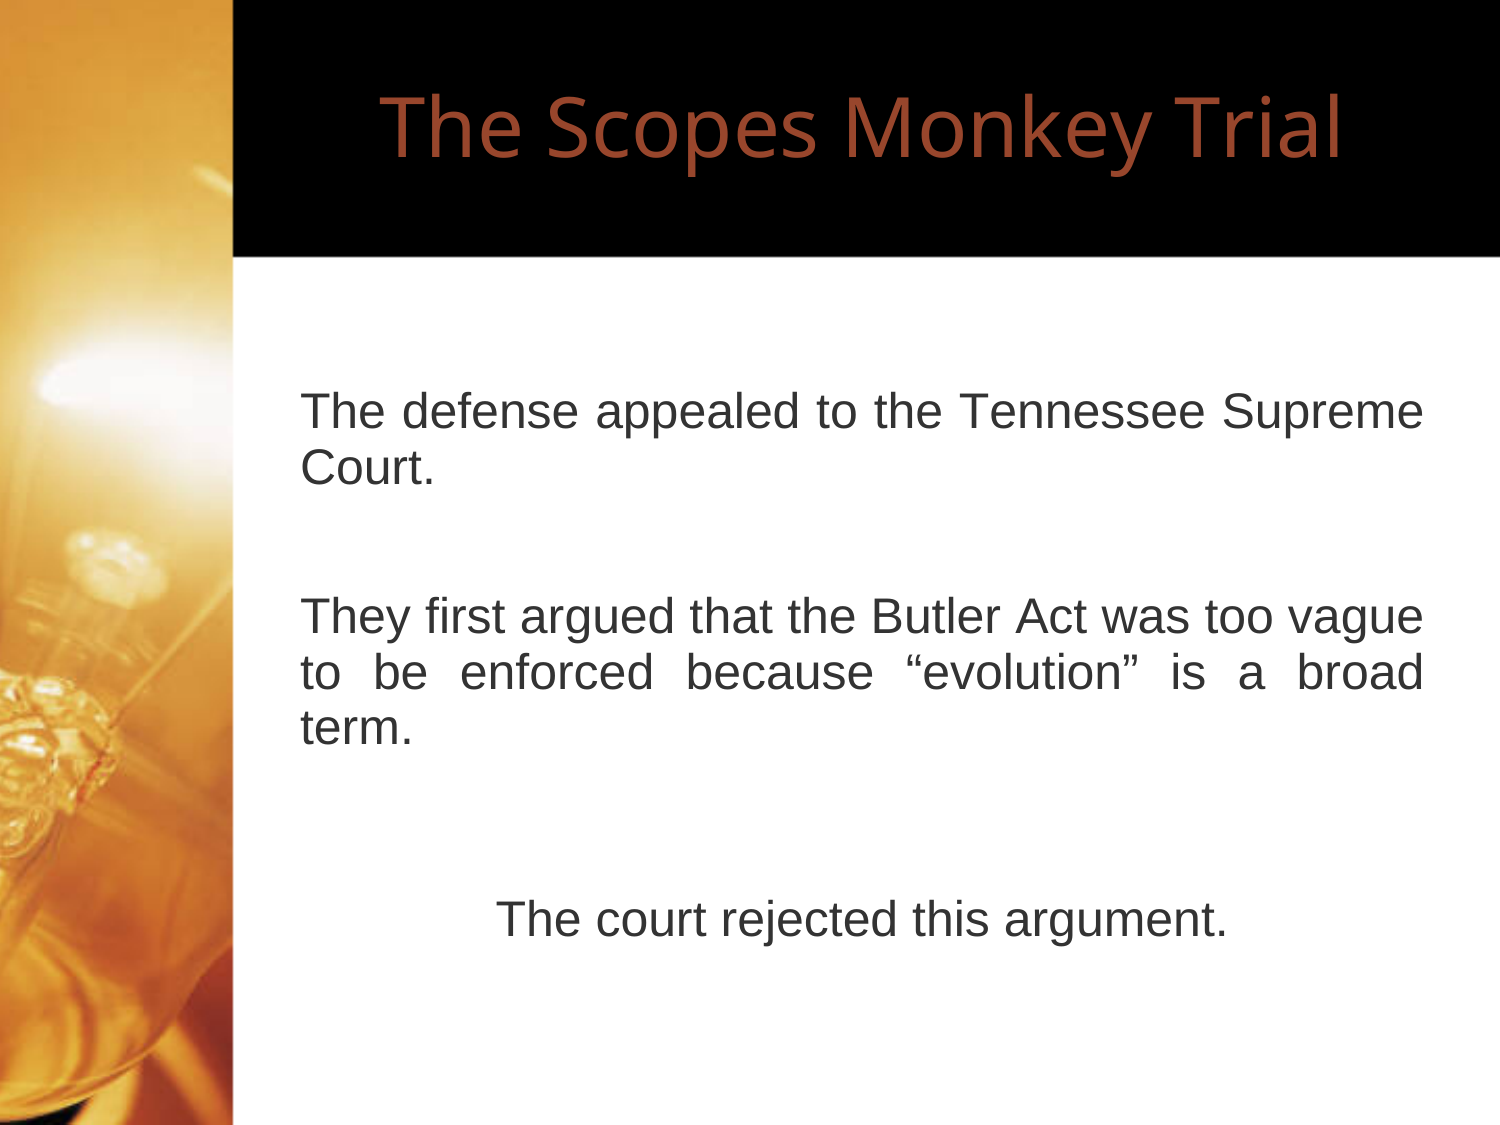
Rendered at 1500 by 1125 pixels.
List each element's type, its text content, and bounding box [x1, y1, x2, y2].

subtitle The defense appealed to the Tennessee Supreme Court. They first argued that the Butler Act was too vague to be enforced because “evolution” is a broad term. [300, 337, 1426, 802]
title The Scopes Monkey Trial [262, 17, 1463, 233]
picture [0, 0, 1500, 1125]
text_box The court rejected this argument. [300, 825, 1426, 1013]
